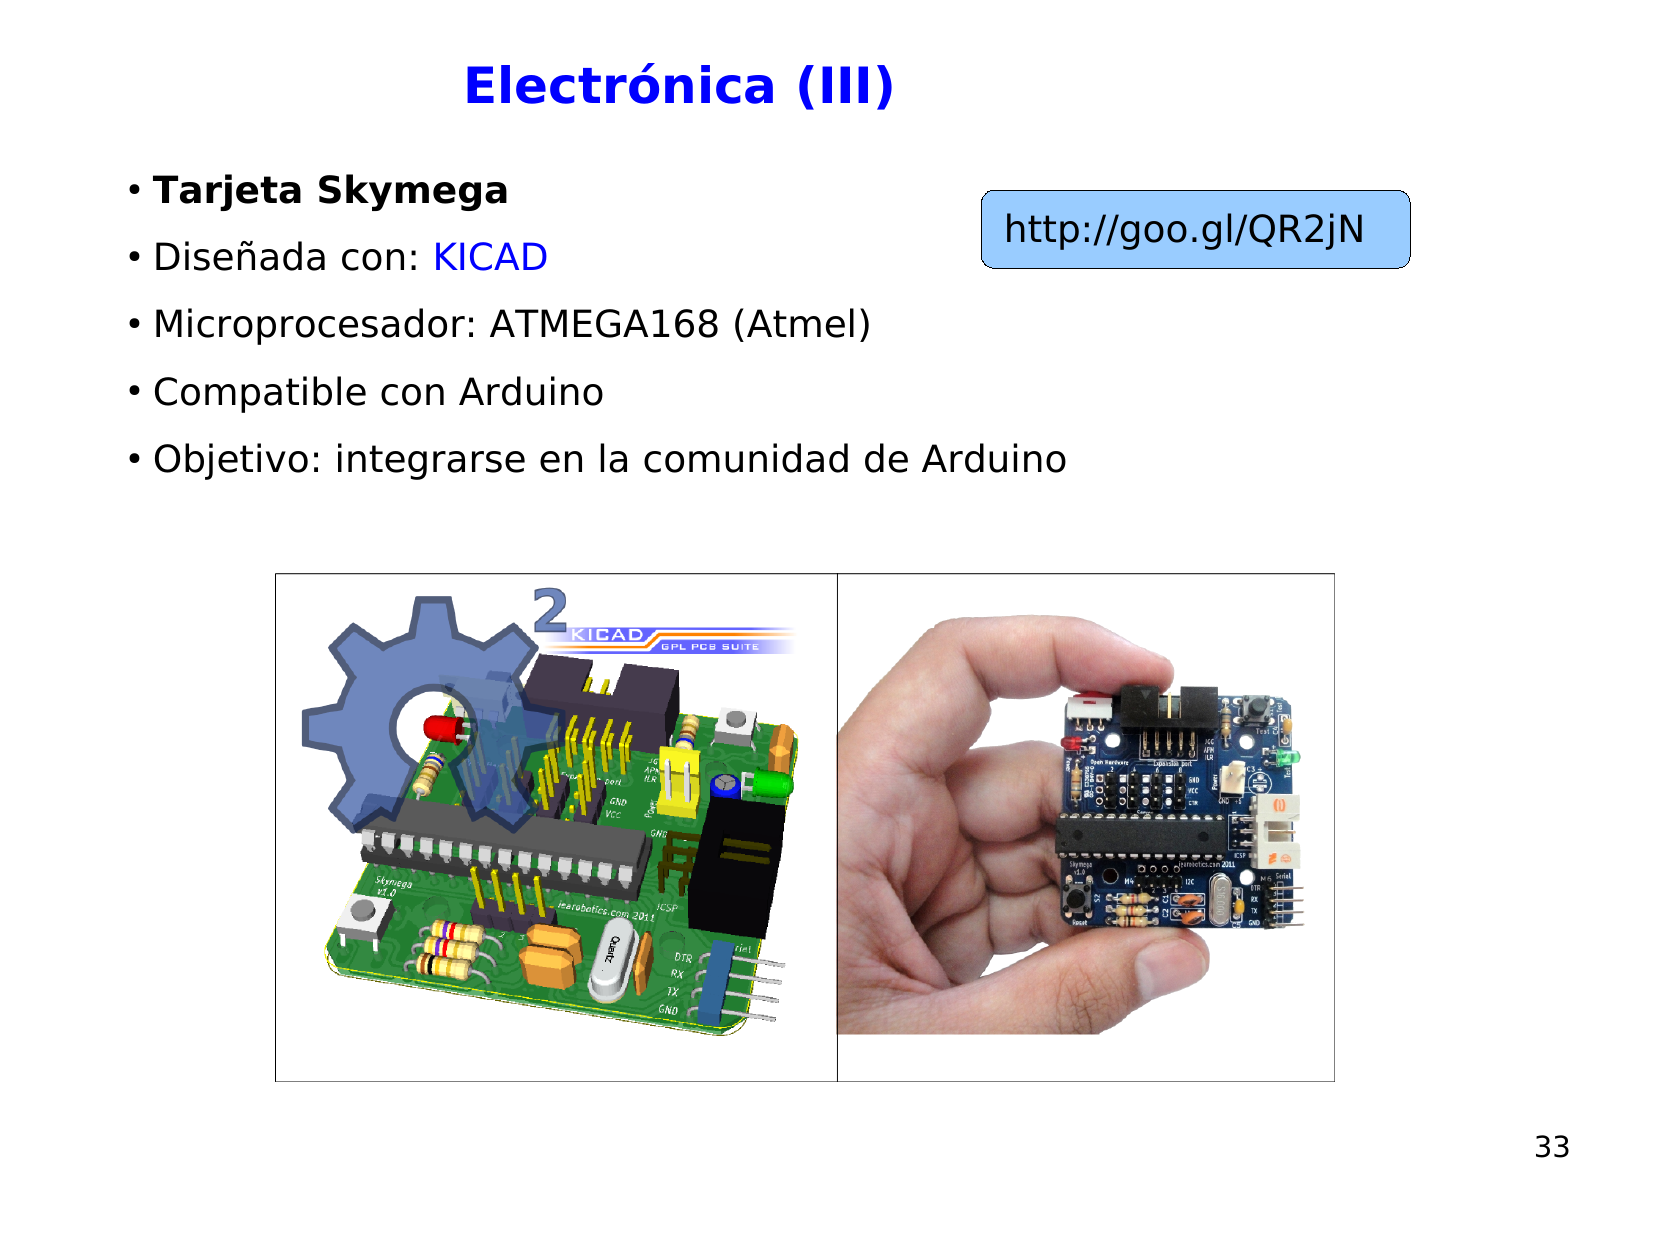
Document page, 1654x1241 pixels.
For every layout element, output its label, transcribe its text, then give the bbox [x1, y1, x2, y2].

text_box [981, 190, 1410, 269]
text_box Electrónica (III) [448, 49, 1051, 123]
text_box Tarjeta Skymega Diseñada con: KICAD Microprocesador: ATMEGA168 (Atmel) Compatible con Arduino Objetivo: integrarse en la comunidad de Arduino [113, 161, 1190, 489]
text_box http://goo.gl/QR2jN [989, 200, 1654, 260]
picture [275, 573, 1335, 1082]
